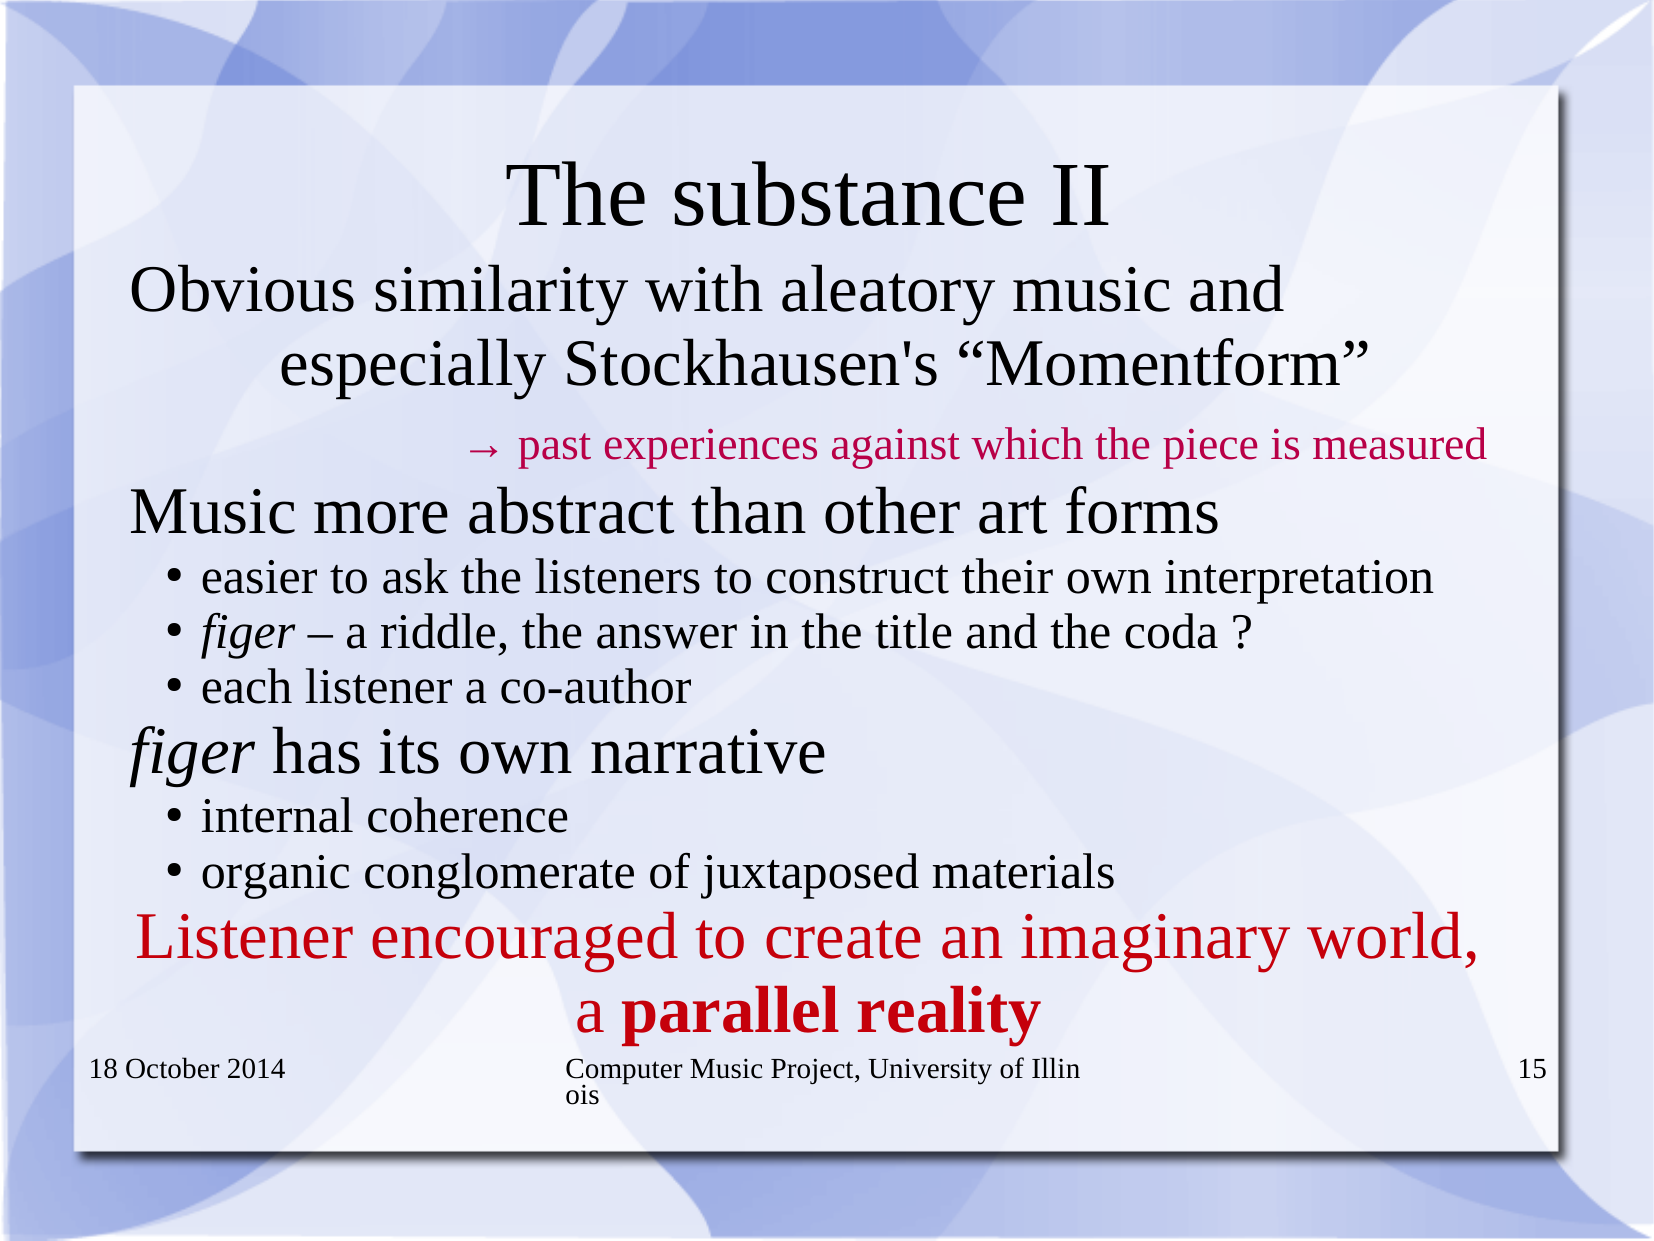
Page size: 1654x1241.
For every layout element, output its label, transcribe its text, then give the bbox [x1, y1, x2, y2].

title The substance II [82, 98, 1536, 291]
subtitle Obvious similarity with aleatory music and especially Stockhausen's “Momentform” → past experiences against which the piece is measured Music more abstract than other art forms easier to ask the listeners to construct their own interpretation figer – a riddle, the answer in the title and the coda ? each listener a co-author figer has its own narrative internal coherence organic conglomerate of juxtaposed materials Listener encouraged to create an imaginary world, a parallel reality [129, 252, 1489, 1048]
picture [0, 0, 1654, 1241]
